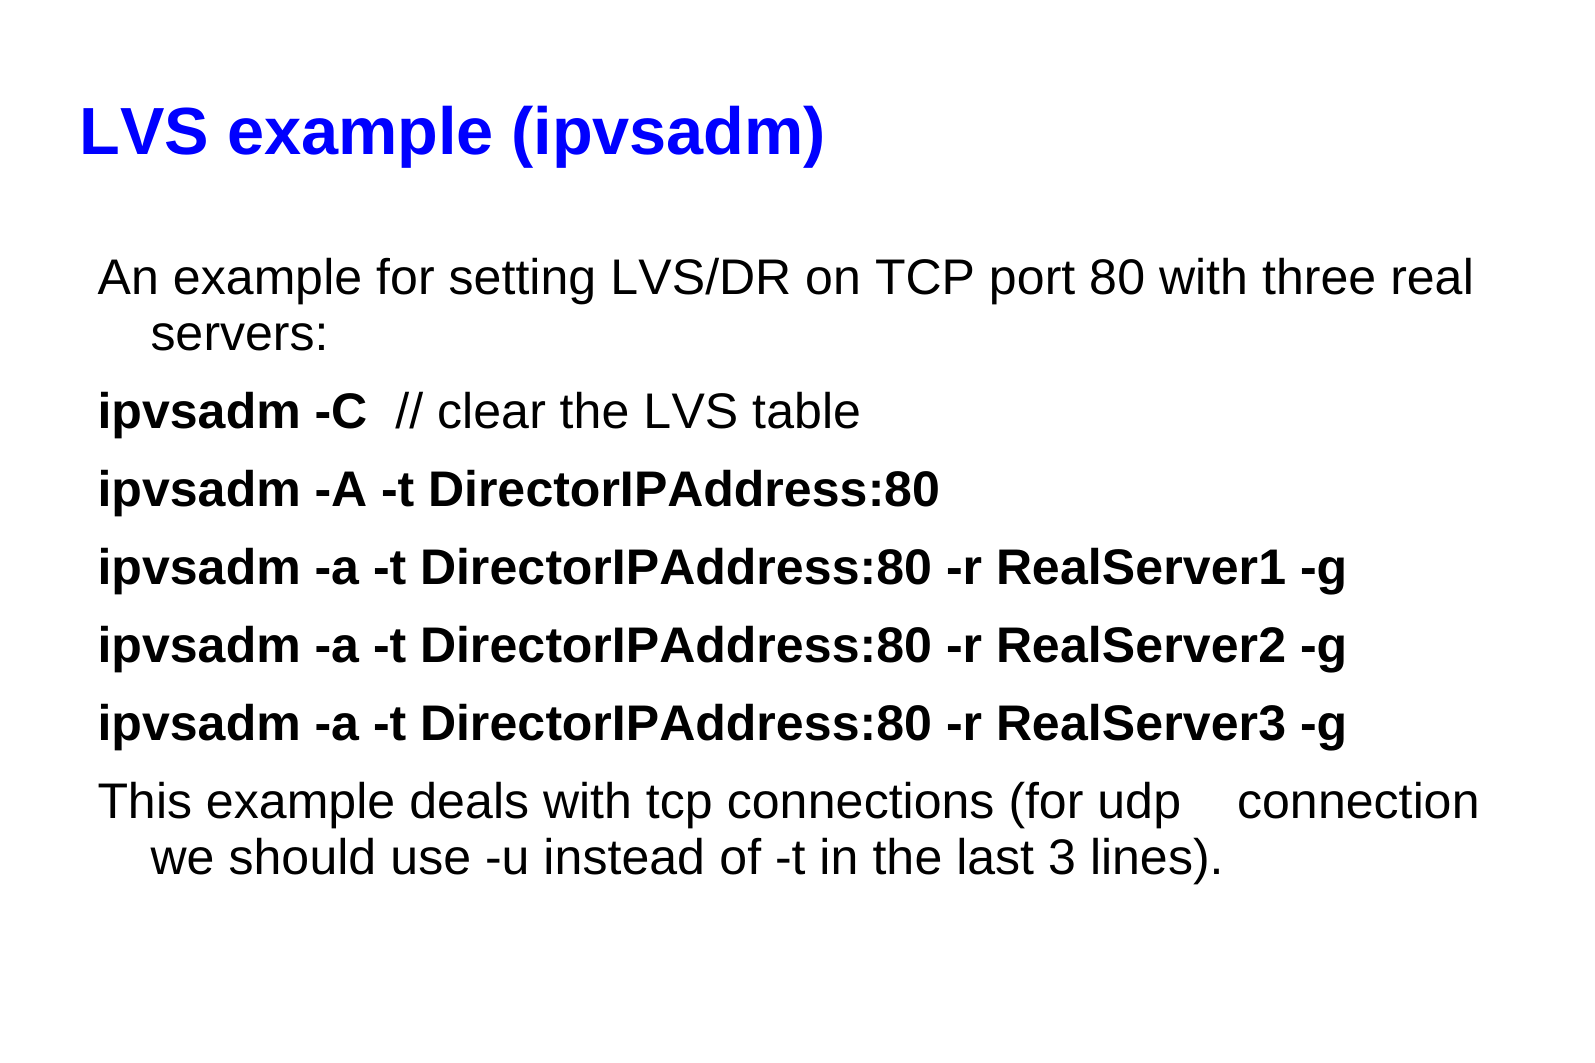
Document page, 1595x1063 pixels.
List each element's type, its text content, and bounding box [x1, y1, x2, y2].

list An example for setting LVS/DR on TCP port 80 with three real servers: ipvsadm -C // clear the LVS table ipvsadm -A -t DirectorIPAddress:80 ipvsadm -a -t DirectorIPAddress:80 -r RealServer1 -g ipvsadm -a -t DirectorIPAddress:80 -r RealServer2 -g ipvsadm -a -t DirectorIPAddress:80 -r RealServer3 -g This example deals with tcp connections (for udp connection we should use -u instead of -t in the last 3 lines). [79, 248, 1515, 952]
title LVS example (ipvsadm) [79, 49, 1515, 213]
